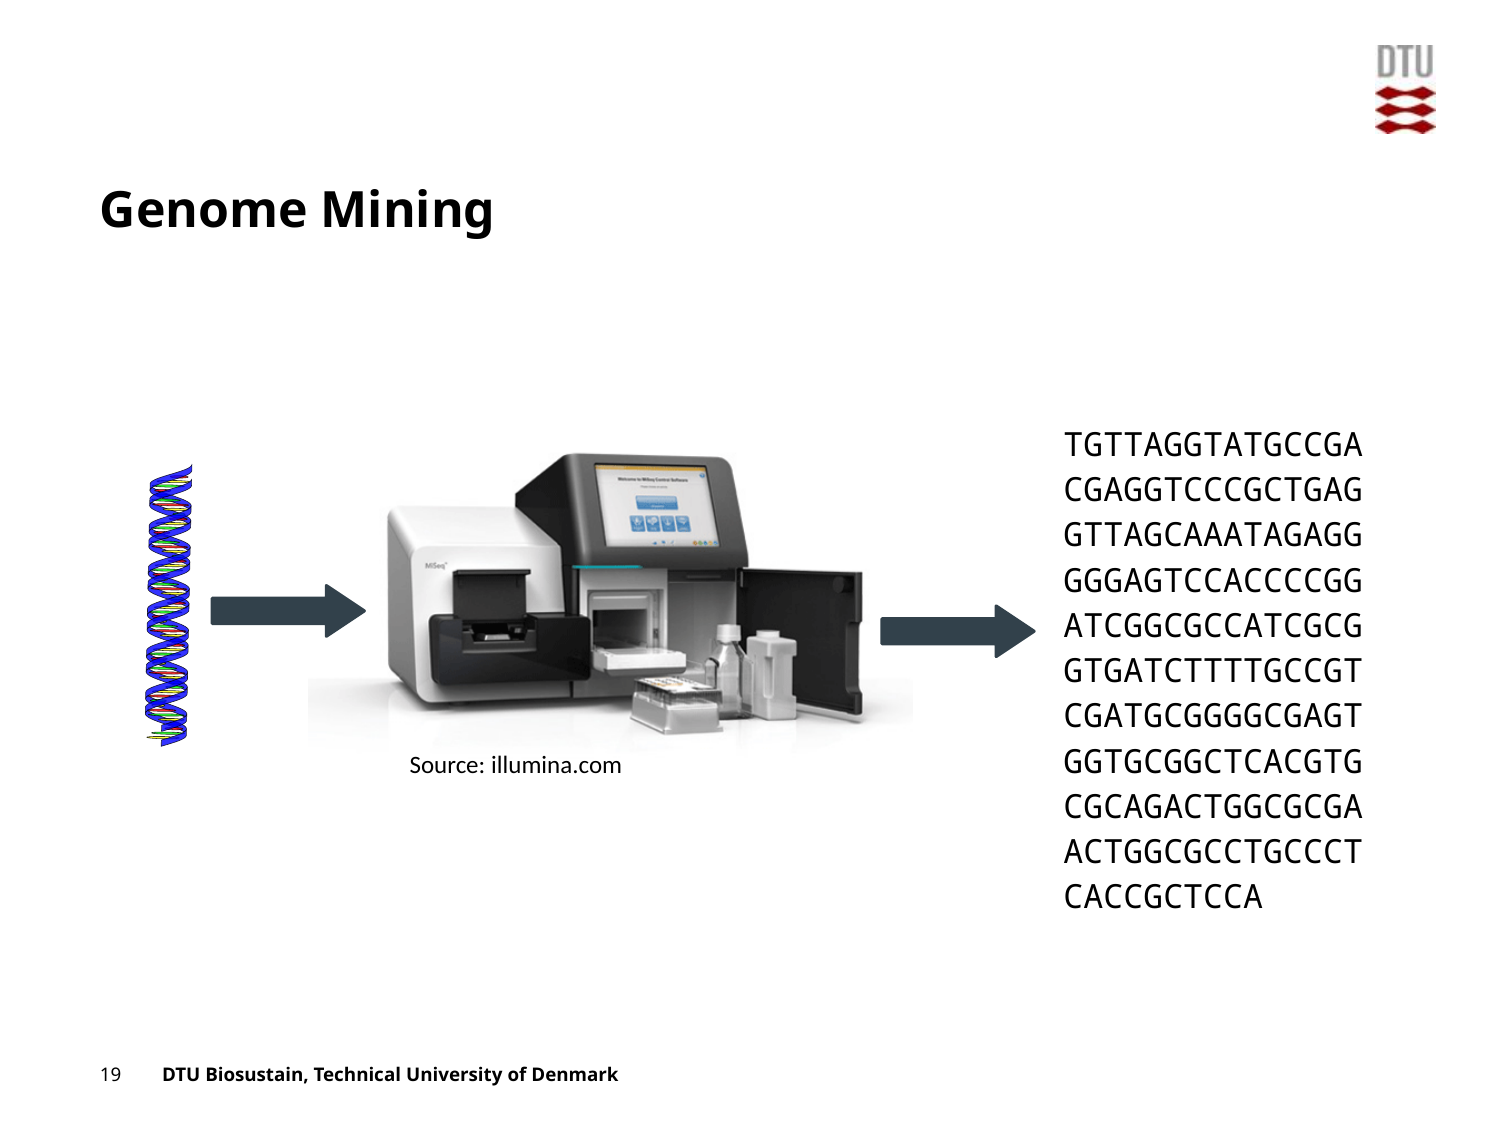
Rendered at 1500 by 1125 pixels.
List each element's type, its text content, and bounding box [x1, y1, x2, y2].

picture [1375, 45, 1436, 134]
text_box TGTTAGGTATGCCGACGAGGTCCCGCTGAGGTTAGCAAATAGAGGGGGAGTCCACCCCGGATCGGCGCCATCGCGGTGATCTTTTGCCGTCGATGCGGGGCGAGTGGTGCGGCTCACGTGCGCAGACTGGCGCGAACTGGCGCCTGCCCTCACCGCTCCA [1048, 413, 1384, 834]
text_box Source: illumina.com [394, 746, 638, 787]
slide_number <number> [99, 1062, 151, 1113]
text_box [881, 605, 1035, 657]
title Genome Mining [99, 50, 1375, 238]
text_box [212, 585, 365, 637]
picture [60, 453, 291, 758]
picture [308, 425, 913, 759]
